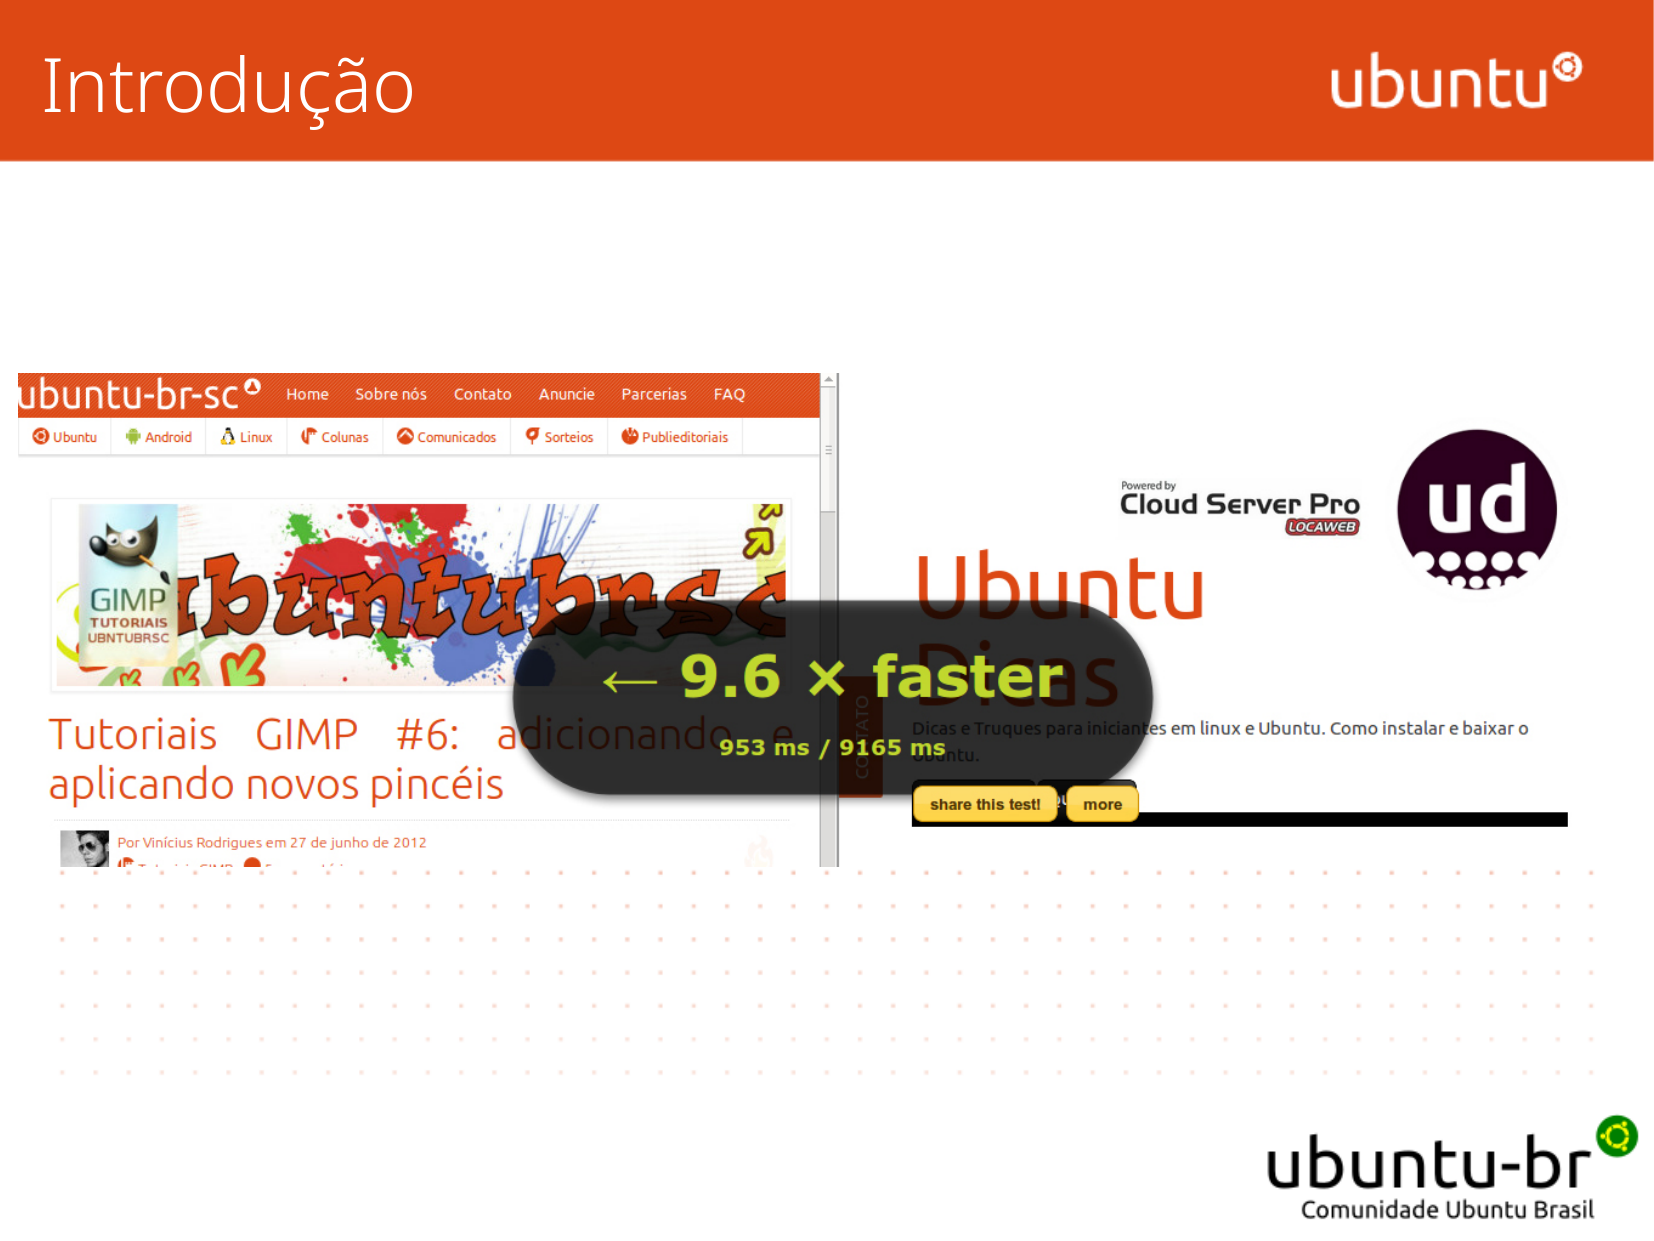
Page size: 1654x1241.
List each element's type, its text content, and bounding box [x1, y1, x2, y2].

picture [0, 0, 1654, 1241]
title Introdução [41, 31, 1300, 136]
